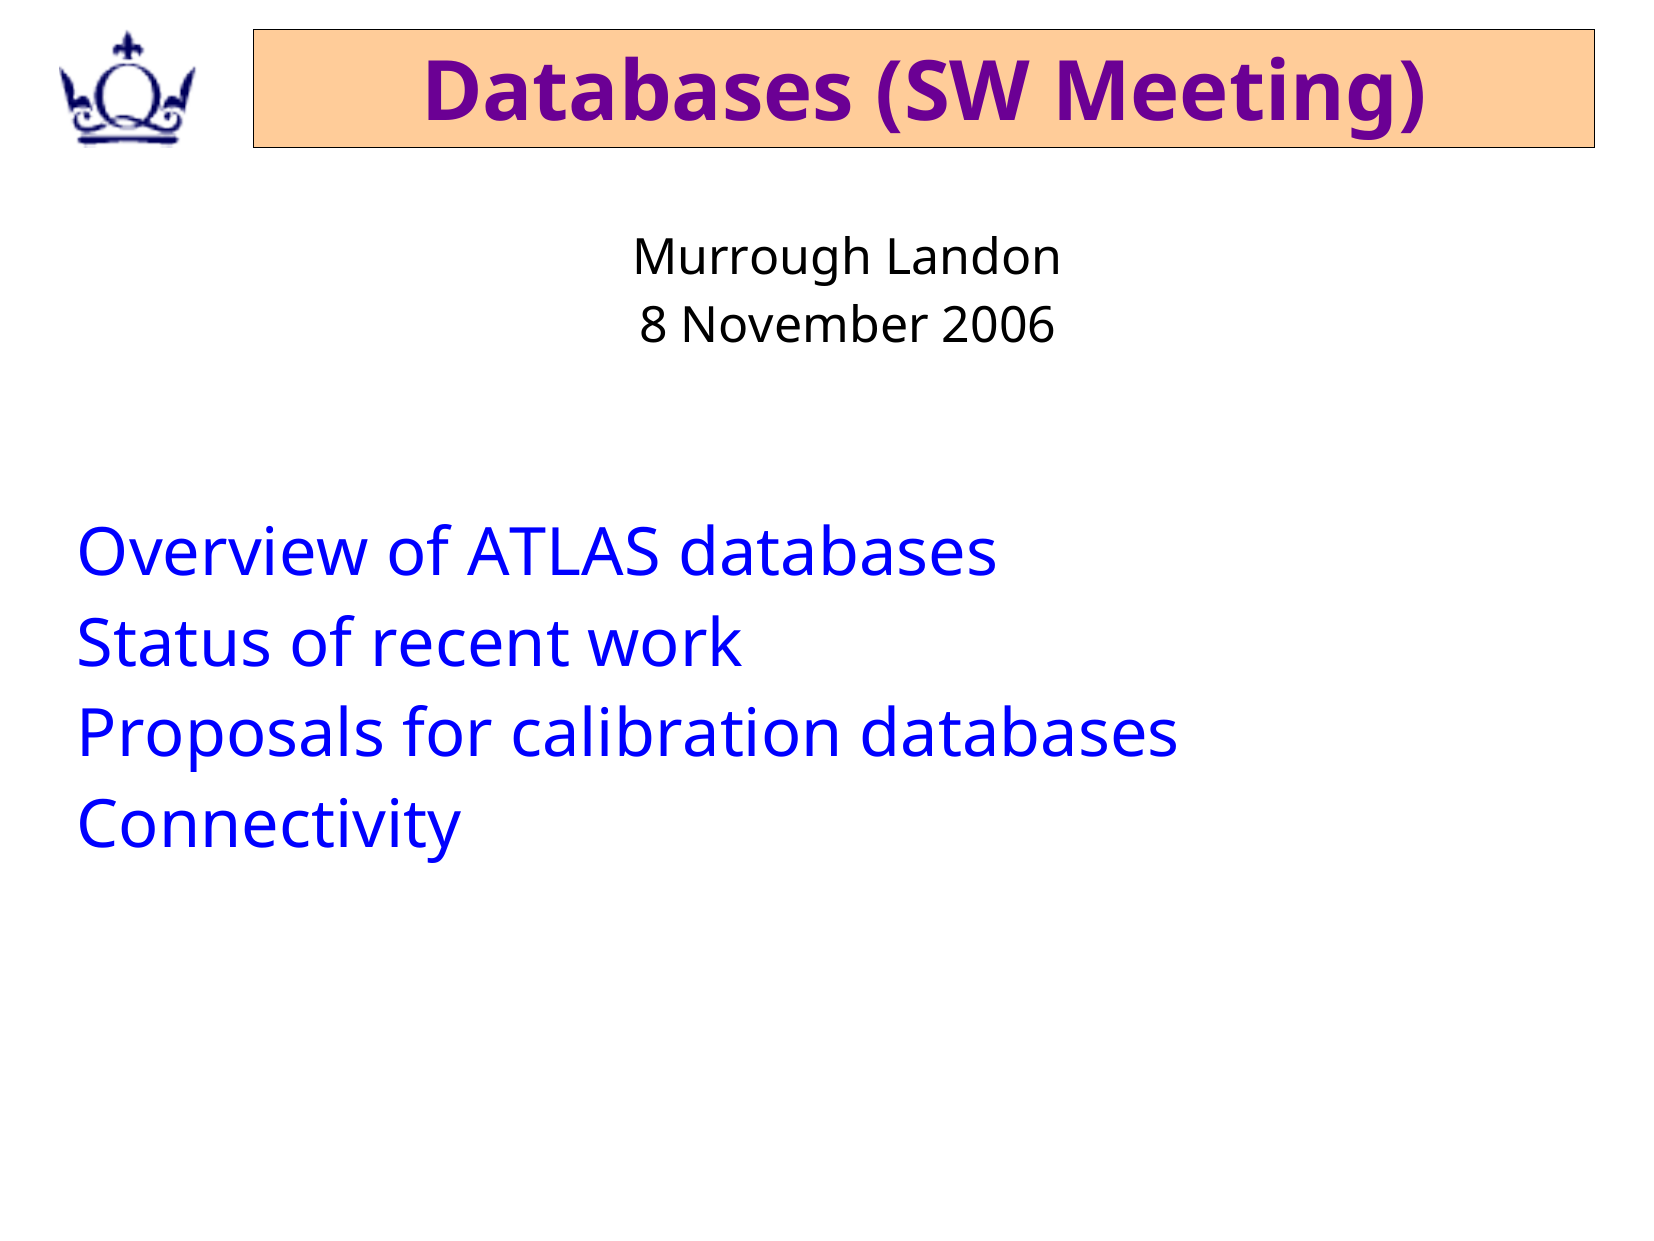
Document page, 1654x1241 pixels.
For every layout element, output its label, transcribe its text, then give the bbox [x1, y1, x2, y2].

text_box Murrough Landon 8 November 2006 [476, 220, 1219, 362]
title Databases (SW Meeting) [253, 29, 1595, 148]
picture [59, 29, 200, 148]
list Overview of ATLAS databases Status of recent work Proposals for calibration databases Connectivity [59, 503, 1595, 1127]
